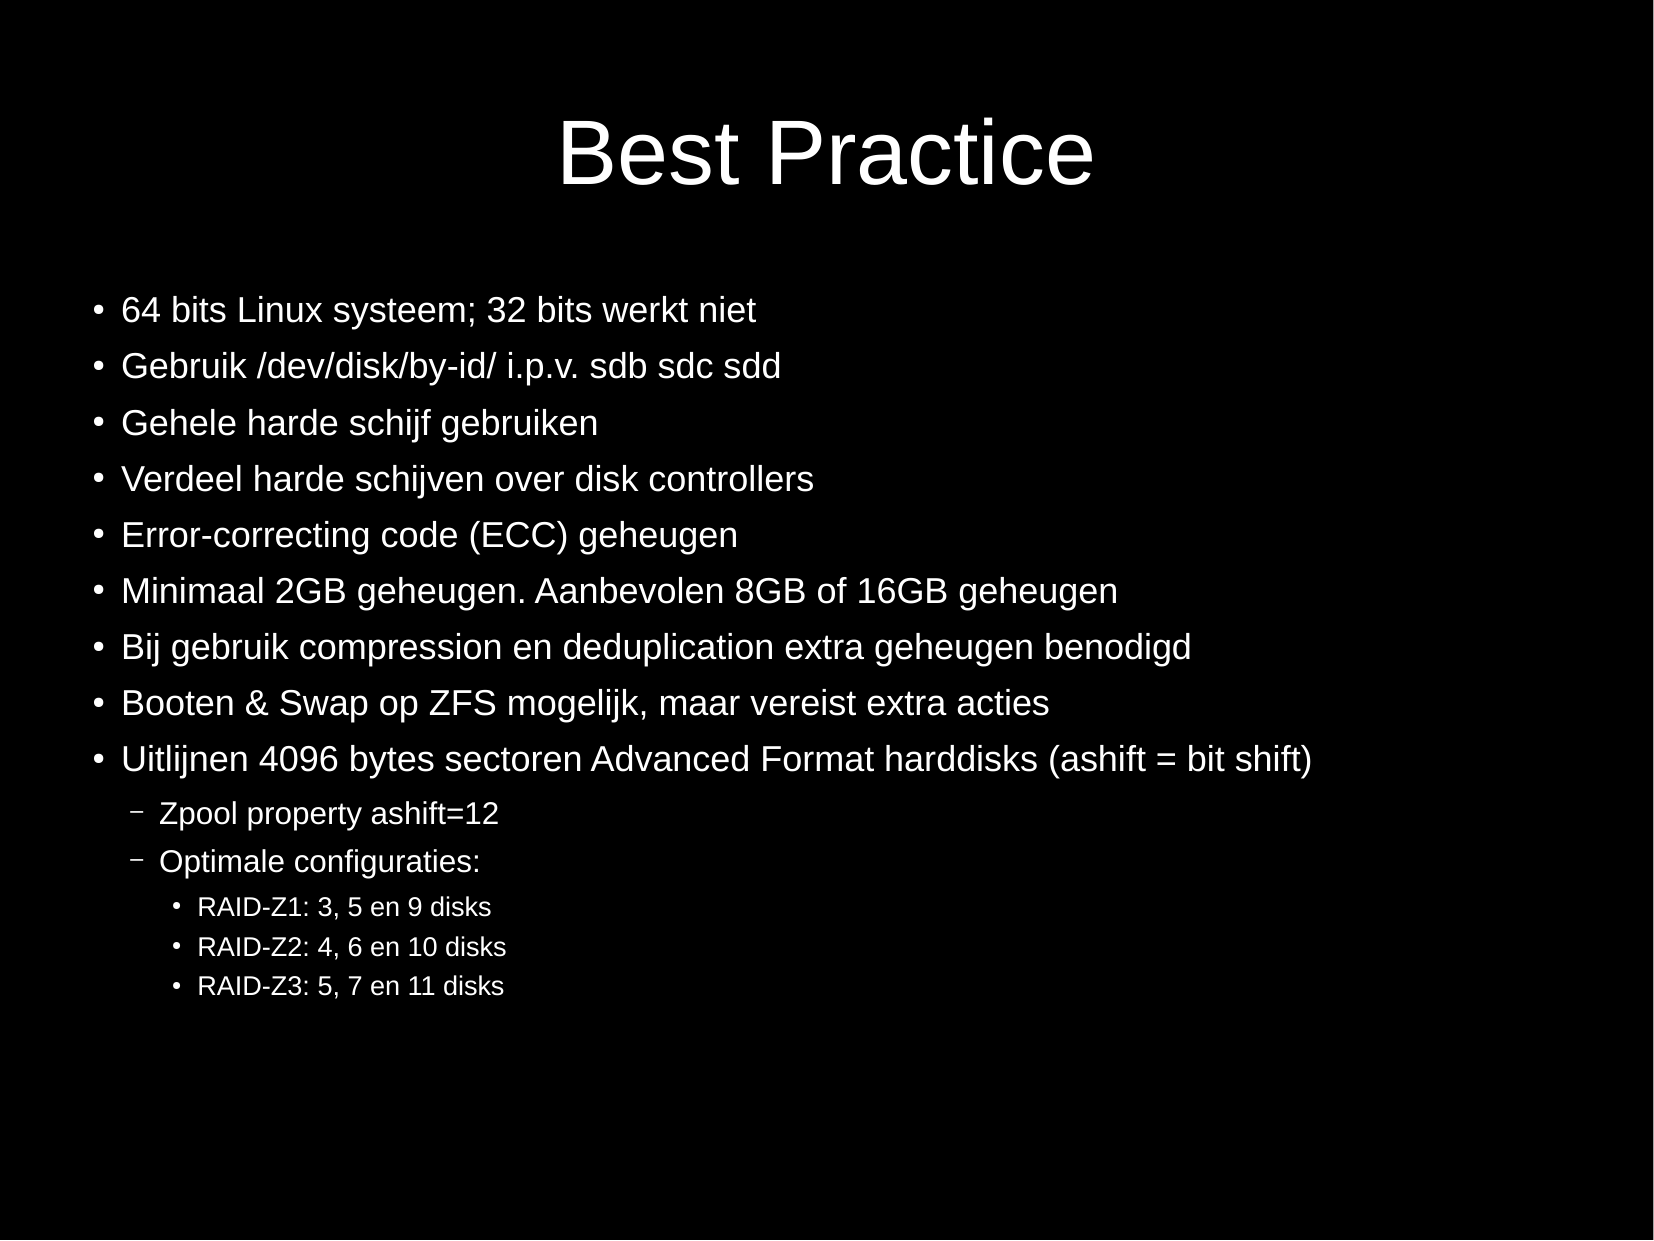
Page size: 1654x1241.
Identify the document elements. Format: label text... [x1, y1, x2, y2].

title Best Practice [82, 49, 1571, 257]
list 64 bits Linux systeem; 32 bits werkt niet Gebruik /dev/disk/by-id/ i.p.v. sdb sdc sdd Gehele harde schijf gebruiken Verdeel harde schijven over disk controllers Error-correcting code (ECC) geheugen Minimaal 2GB geheugen. Aanbevolen 8GB of 16GB geheugen Bij gebruik compression en deduplication extra geheugen benodigd Booten & Swap op ZFS mogelijk, maar vereist extra acties Uitlijnen 4096 bytes sectoren Advanced Format harddisks (ashift = bit shift) Zpool property ashift=12 Optimale configuraties: RAID-Z1: 3, 5 en 9 disks RAID-Z2: 4, 6 en 10 disks RAID-Z3: 5, 7 en 11 disks [82, 290, 1571, 1010]
